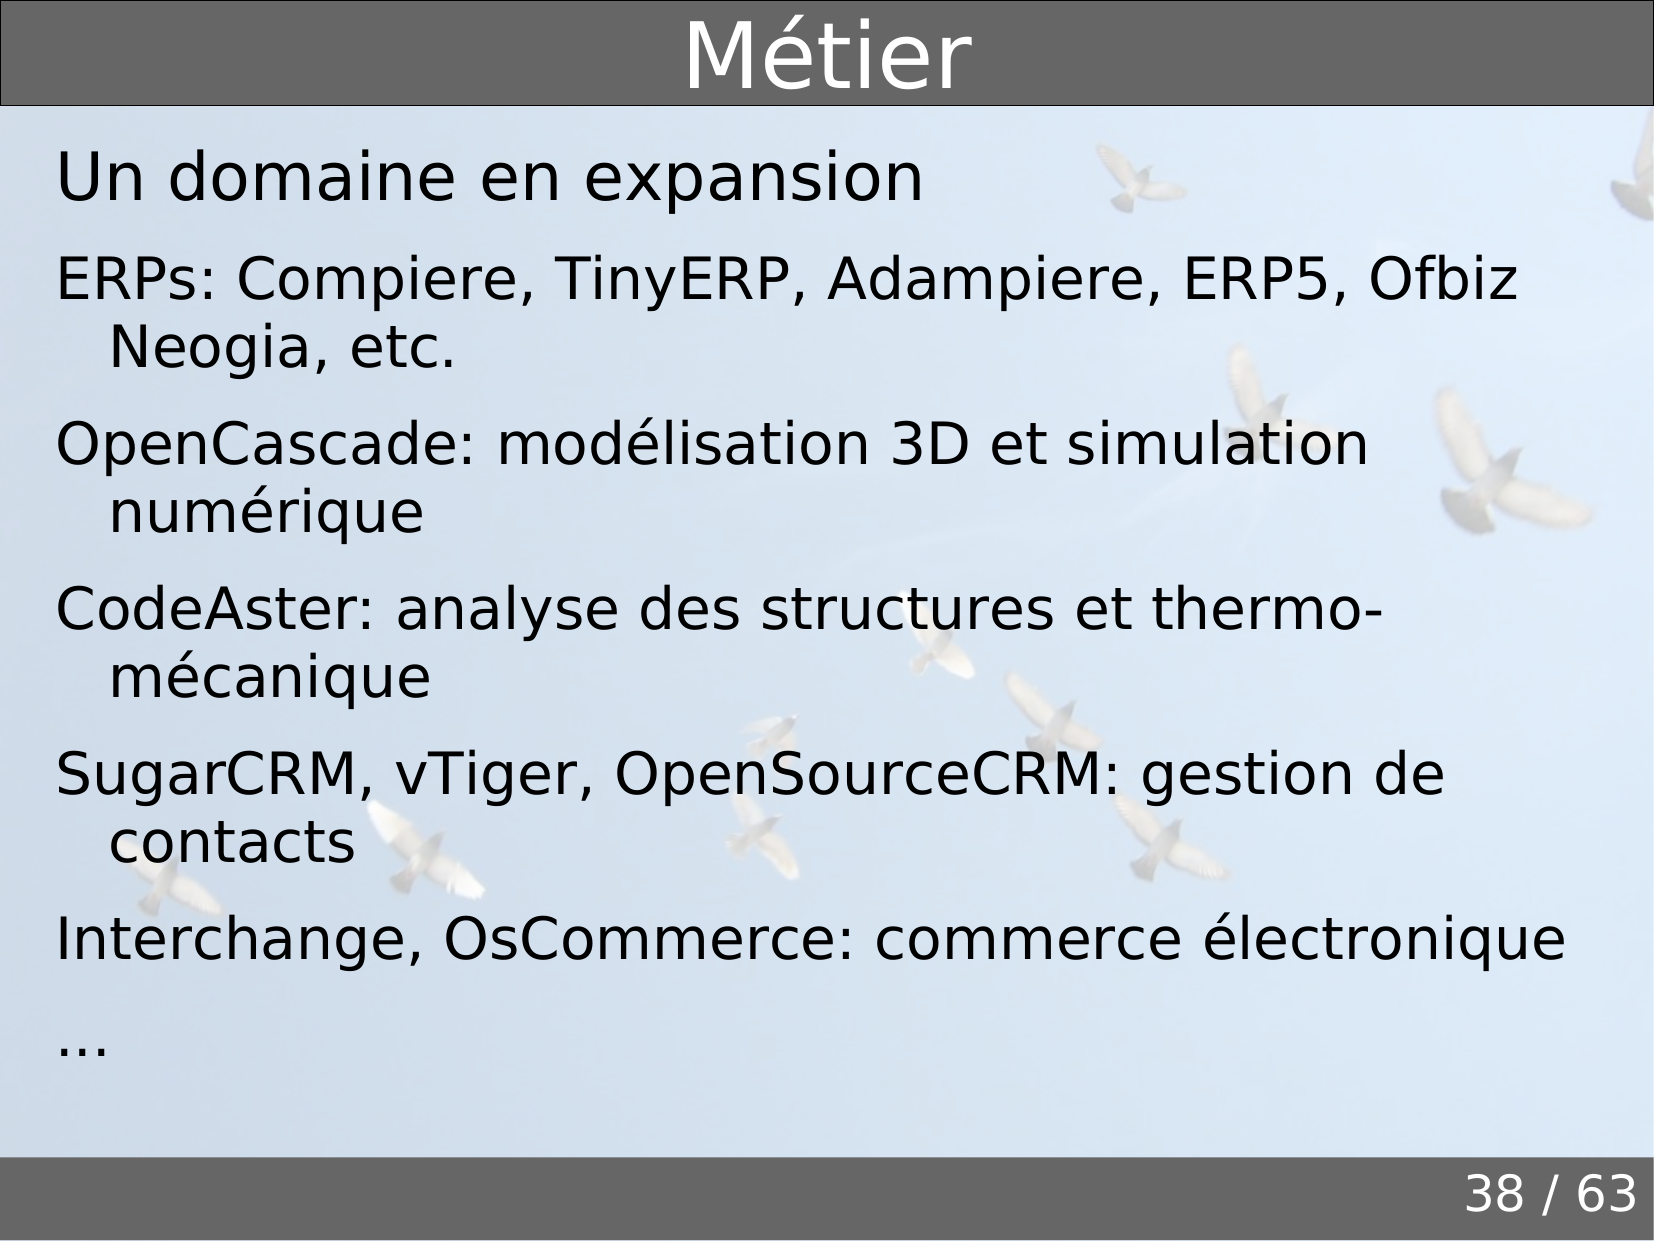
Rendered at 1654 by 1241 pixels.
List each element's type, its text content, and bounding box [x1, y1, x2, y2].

title Métier [0, 2, 1654, 110]
list Un domaine en expansion ERPs: Compiere, TinyERP, Adampiere, ERP5, Ofbiz Neogia, etc. OpenCascade: modélisation 3D et simulation numérique CodeAster: analyse des structures et thermo-mécanique SugarCRM, vTiger, OpenSourceCRM: gestion de contacts Interchange, OsCommerce: commerce électronique ... [37, 138, 1606, 1139]
